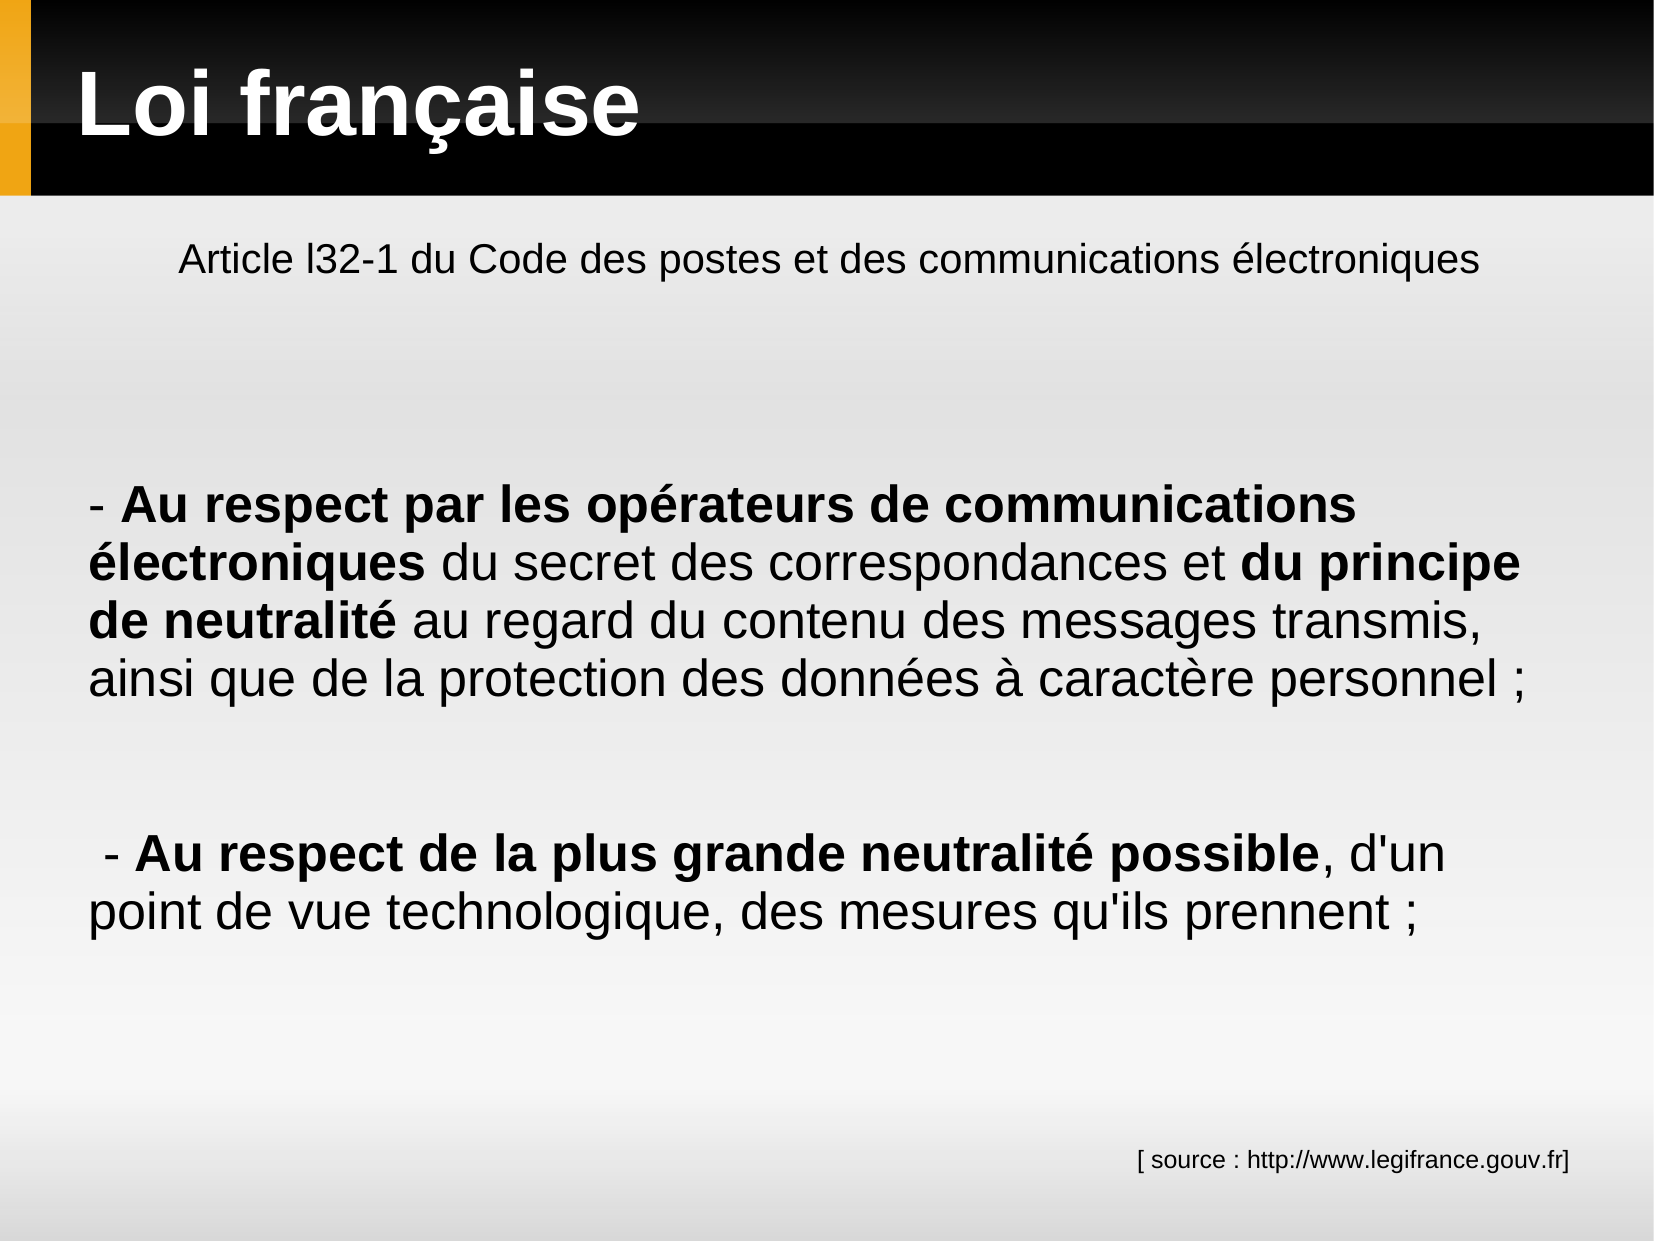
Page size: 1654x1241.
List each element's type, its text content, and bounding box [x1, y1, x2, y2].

list Article l32-1 du Code des postes et des communications électroniques - Au respect par les opérateurs de communications électroniques du secret des correspondances et du principe de neutralité au regard du contenu des messages transmis, ainsi que de la protection des données à caractère personnel ; - Au respect de la plus grande neutralité possible, d'un point de vue technologique, des mesures qu'ils prennent ; [ source : http://www.legifrance.gouv.fr] [88, 236, 1571, 1241]
title Loi française [76, 0, 1565, 208]
picture [0, 0, 1654, 1241]
